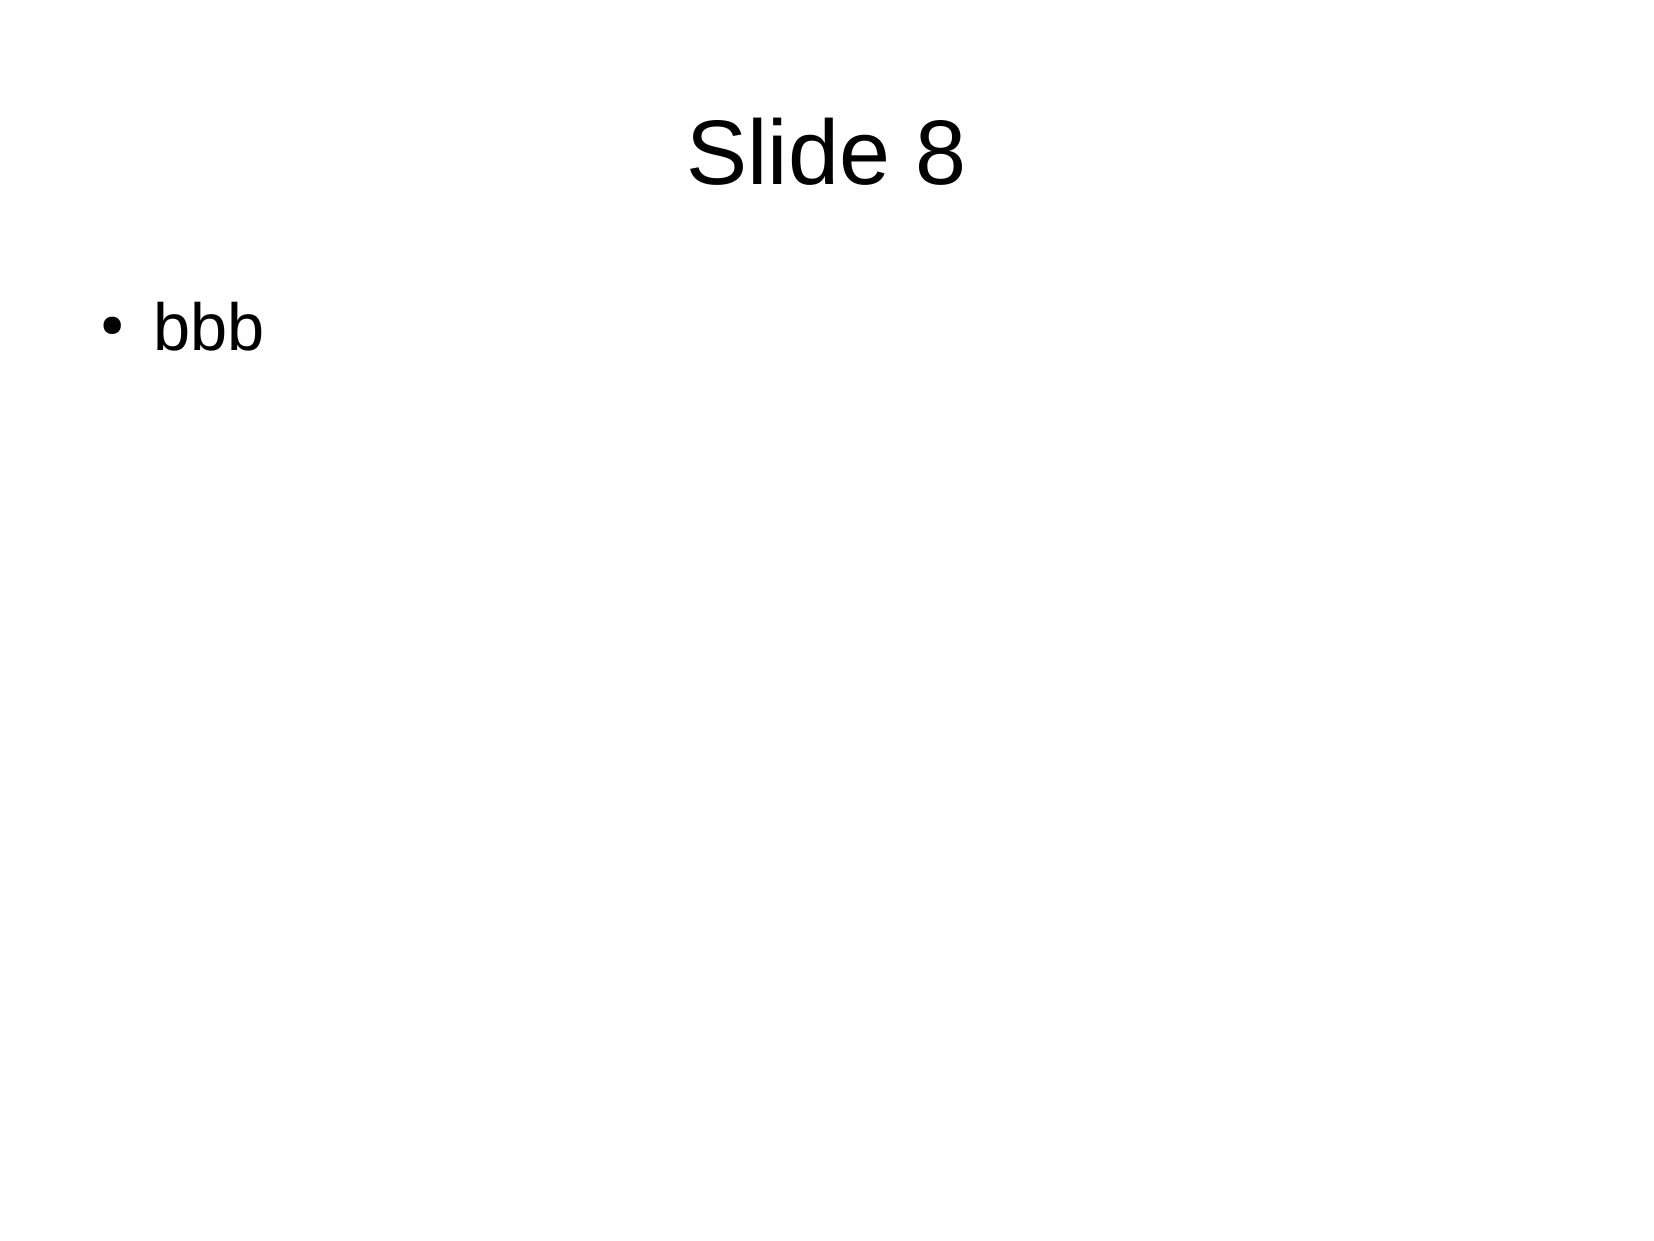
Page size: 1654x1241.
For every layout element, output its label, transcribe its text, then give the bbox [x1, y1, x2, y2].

list bbb [82, 290, 1571, 1010]
title Slide 8 [82, 49, 1571, 257]
